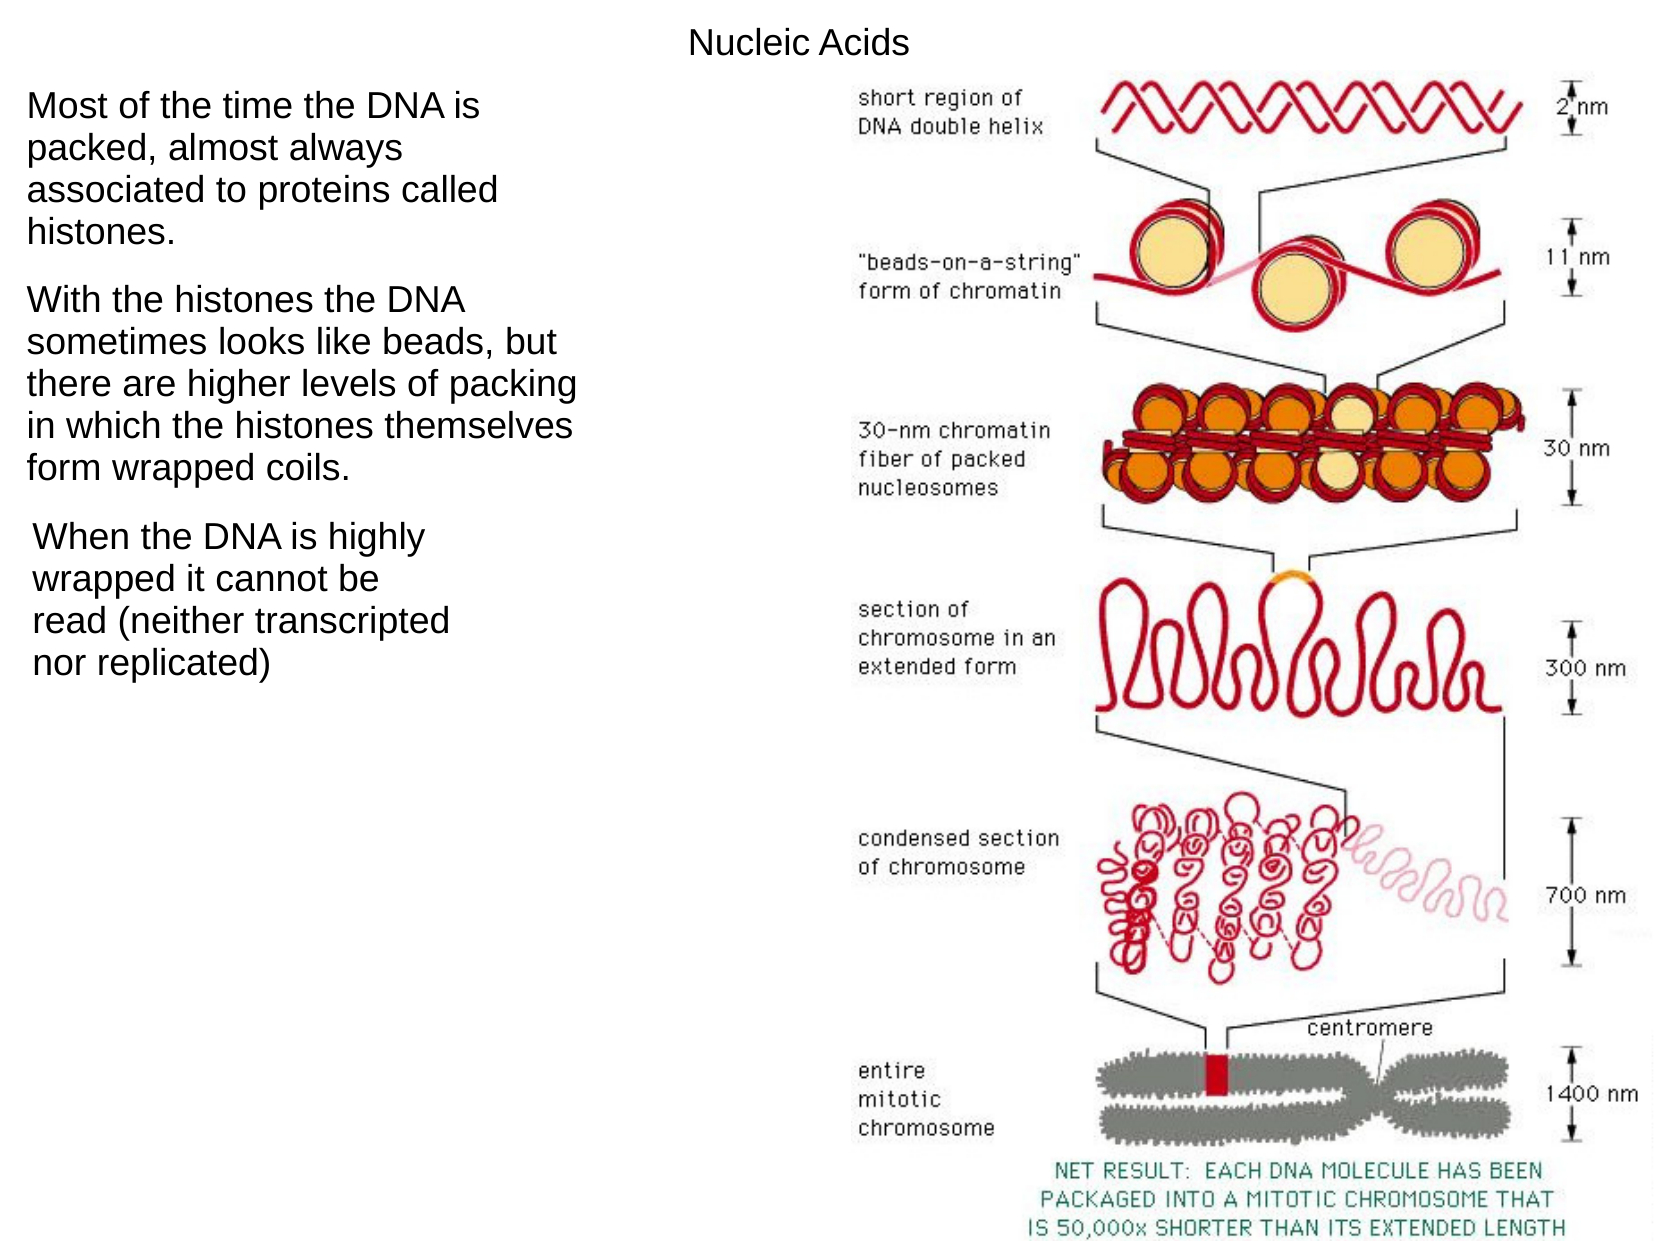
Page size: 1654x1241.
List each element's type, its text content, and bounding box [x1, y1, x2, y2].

text_box Nucleic Acids [673, 14, 1654, 71]
picture [851, 70, 1654, 1241]
text_box With the histones the DNA sometimes looks like beads, but there are higher levels of packing in which the histones themselves form wrapped coils. [11, 271, 626, 497]
text_box Most of the time the DNA is packed, almost always associated to proteins called histones. [11, 76, 579, 271]
text_box When the DNA is highly wrapped it cannot be read (neither transcripted nor replicated) [17, 507, 479, 691]
